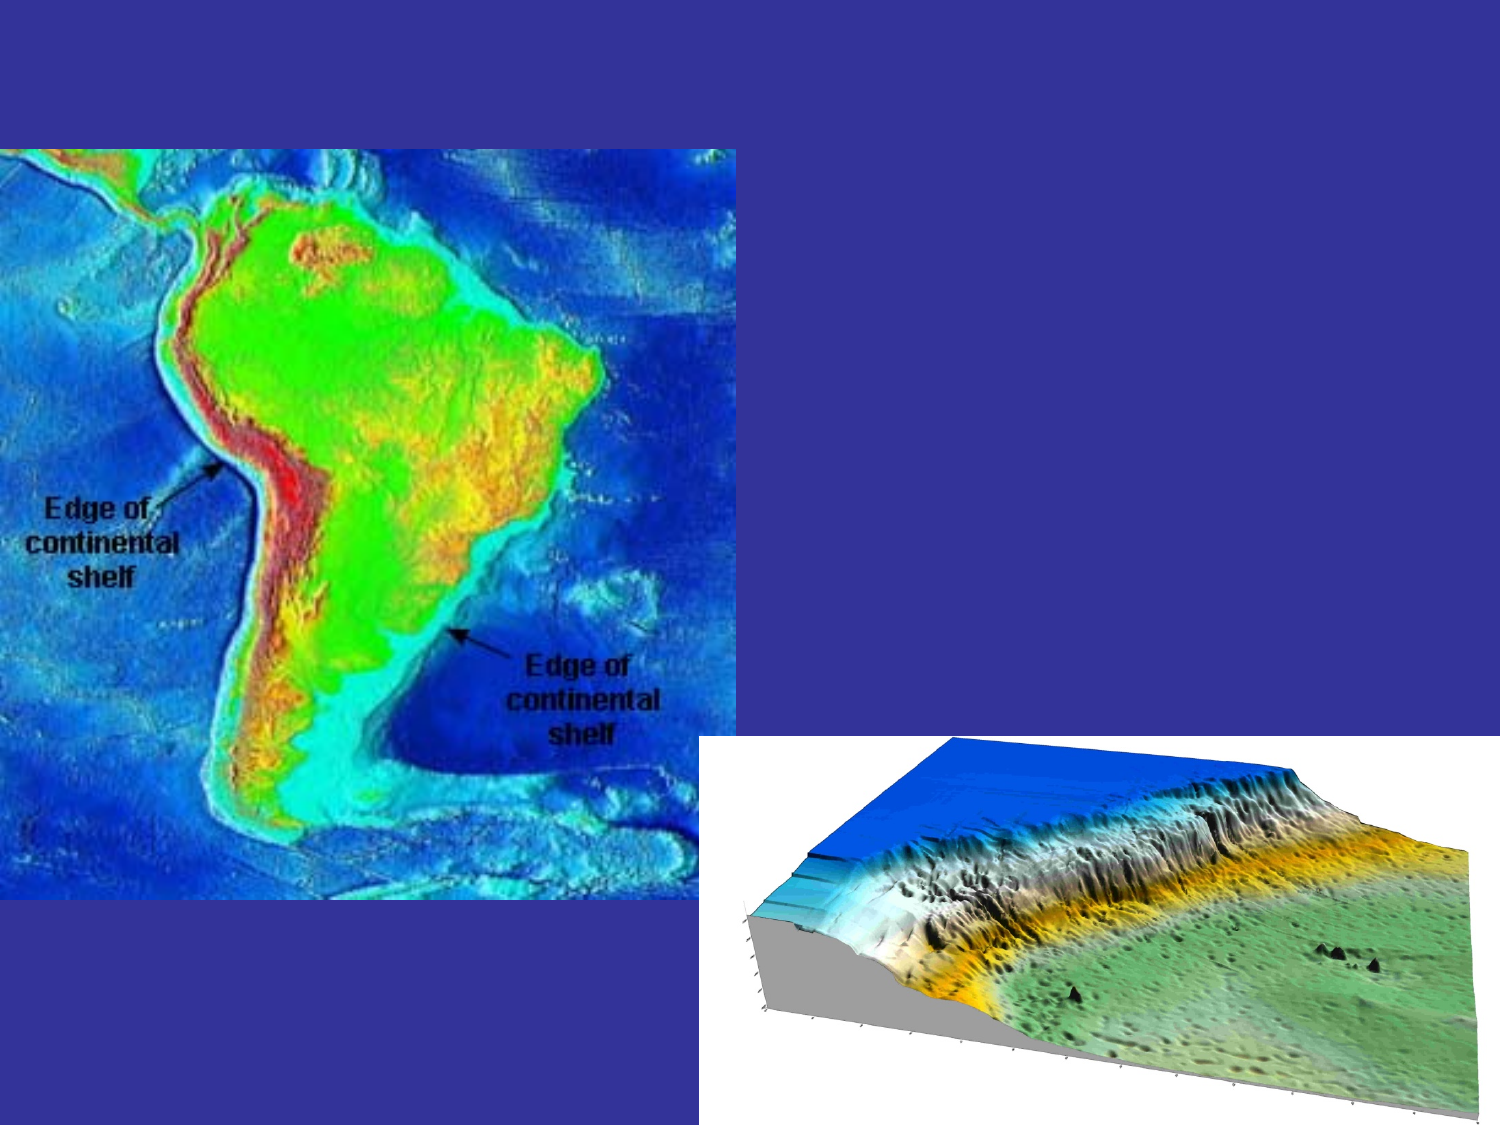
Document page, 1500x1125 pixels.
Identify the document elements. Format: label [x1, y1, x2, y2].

picture [0, 149, 1500, 1125]
